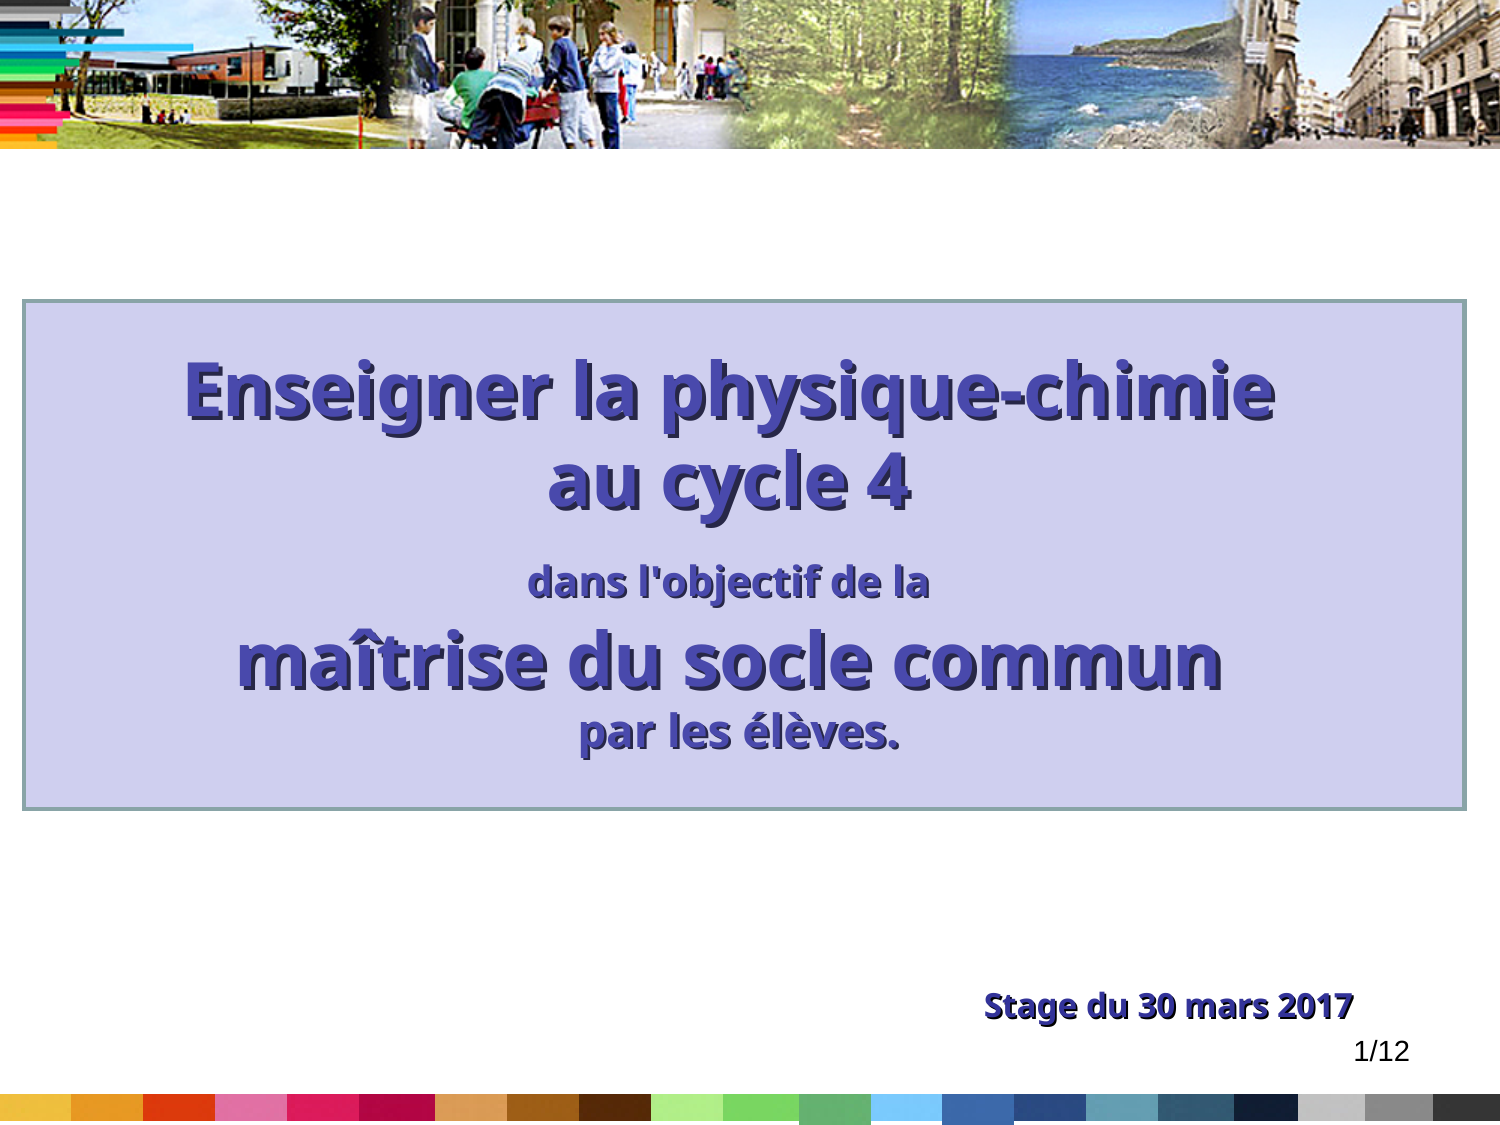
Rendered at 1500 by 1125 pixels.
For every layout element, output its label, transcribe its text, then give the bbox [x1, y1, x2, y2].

text_box [23, 301, 1465, 810]
text_box <numéro>/12 [1074, 1024, 1426, 1103]
text_box Stage du 30 mars 2017 [969, 976, 1369, 1033]
text_box Enseigner la physique-chimie au cycle 4 dans l'objectif de la maîtrise du socle commun par les élèves. [0, 253, 1489, 804]
picture [0, 0, 1500, 149]
picture [0, 1094, 1500, 1125]
